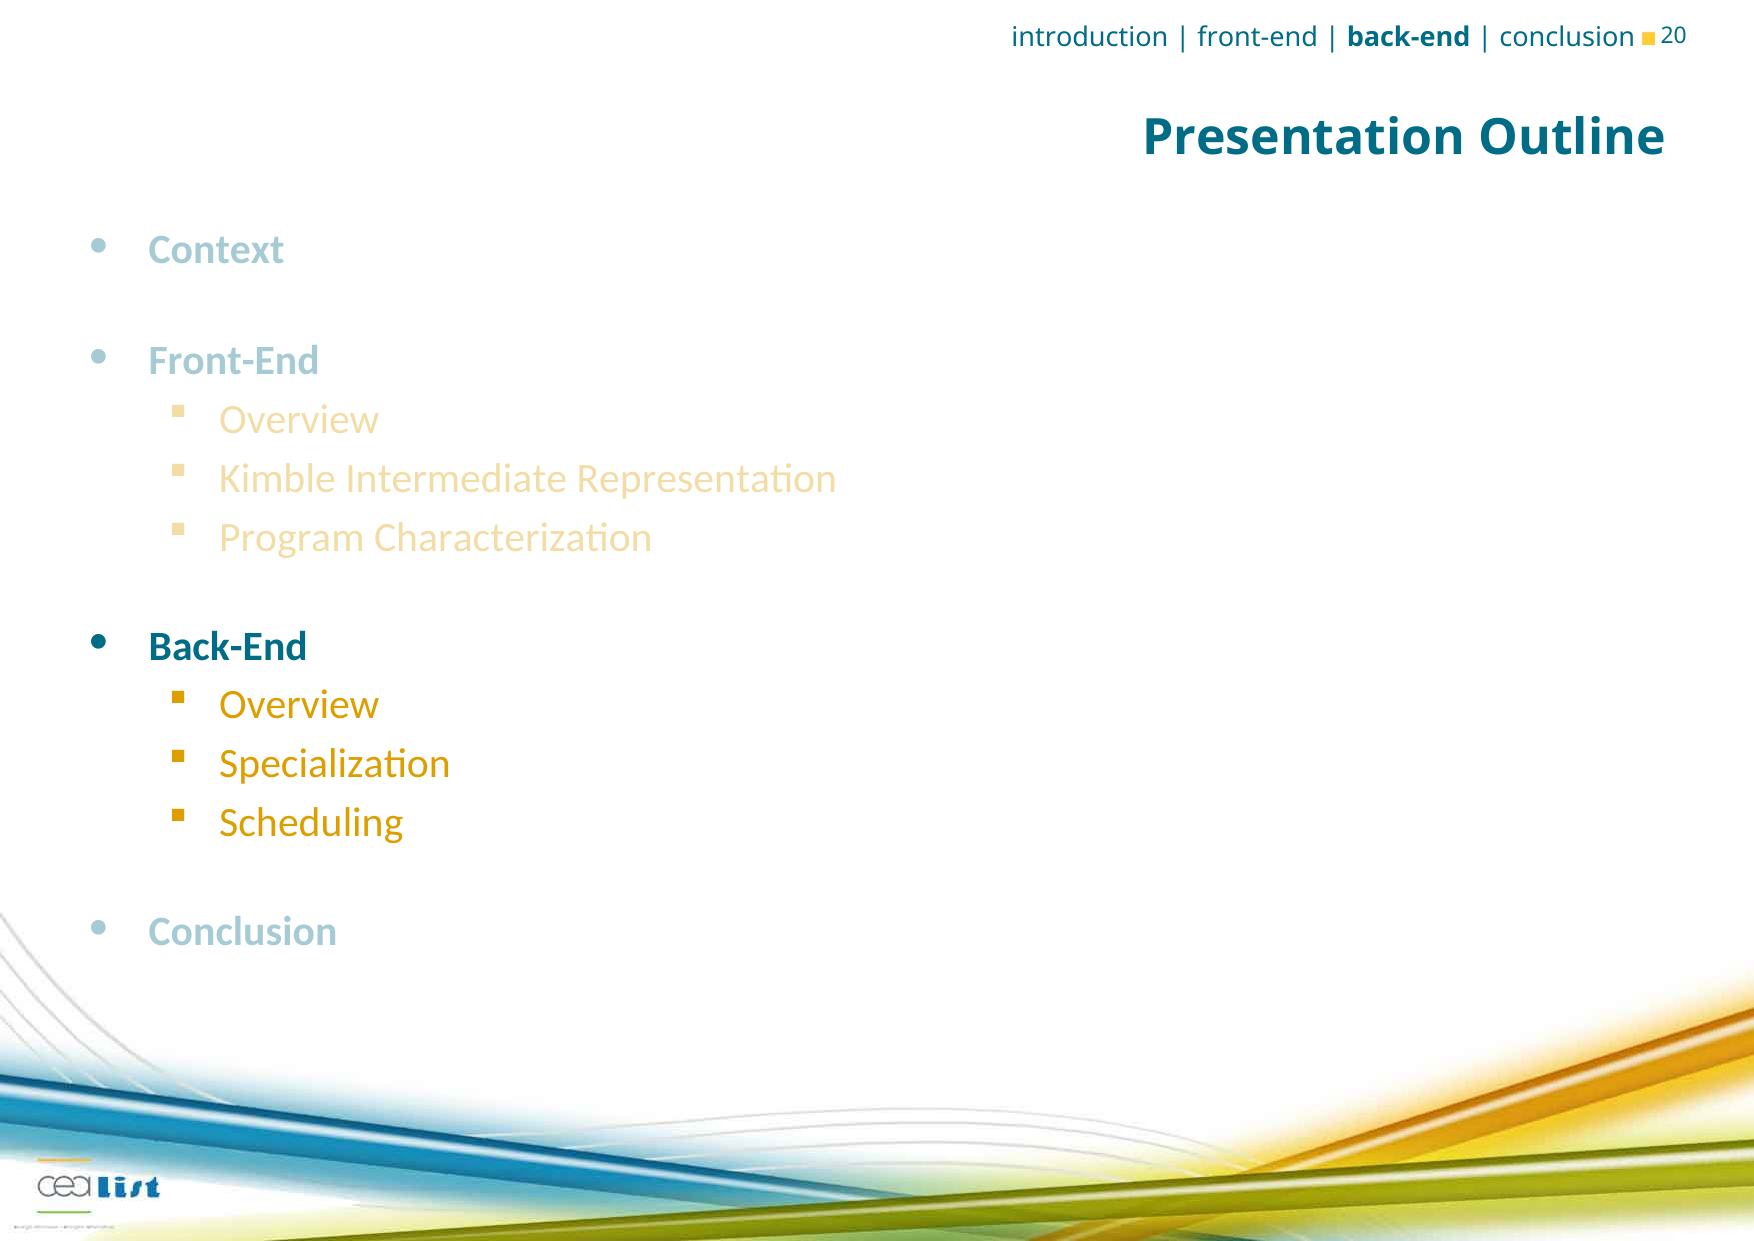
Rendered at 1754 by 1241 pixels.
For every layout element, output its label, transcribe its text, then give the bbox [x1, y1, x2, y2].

list Context Front-End Overview Kimble Intermediate Representation Program Characterization Back-End Overview Specialization Scheduling Conclusion [72, 214, 1682, 1026]
title Presentation Outline [72, 86, 1682, 183]
text_box [37, 187, 1088, 600]
title introduction | front-end | back-end | conclusion [416, 11, 1652, 61]
text_box <number> [1652, 12, 1704, 60]
picture [0, 0, 1754, 1241]
text_box [75, 862, 601, 975]
